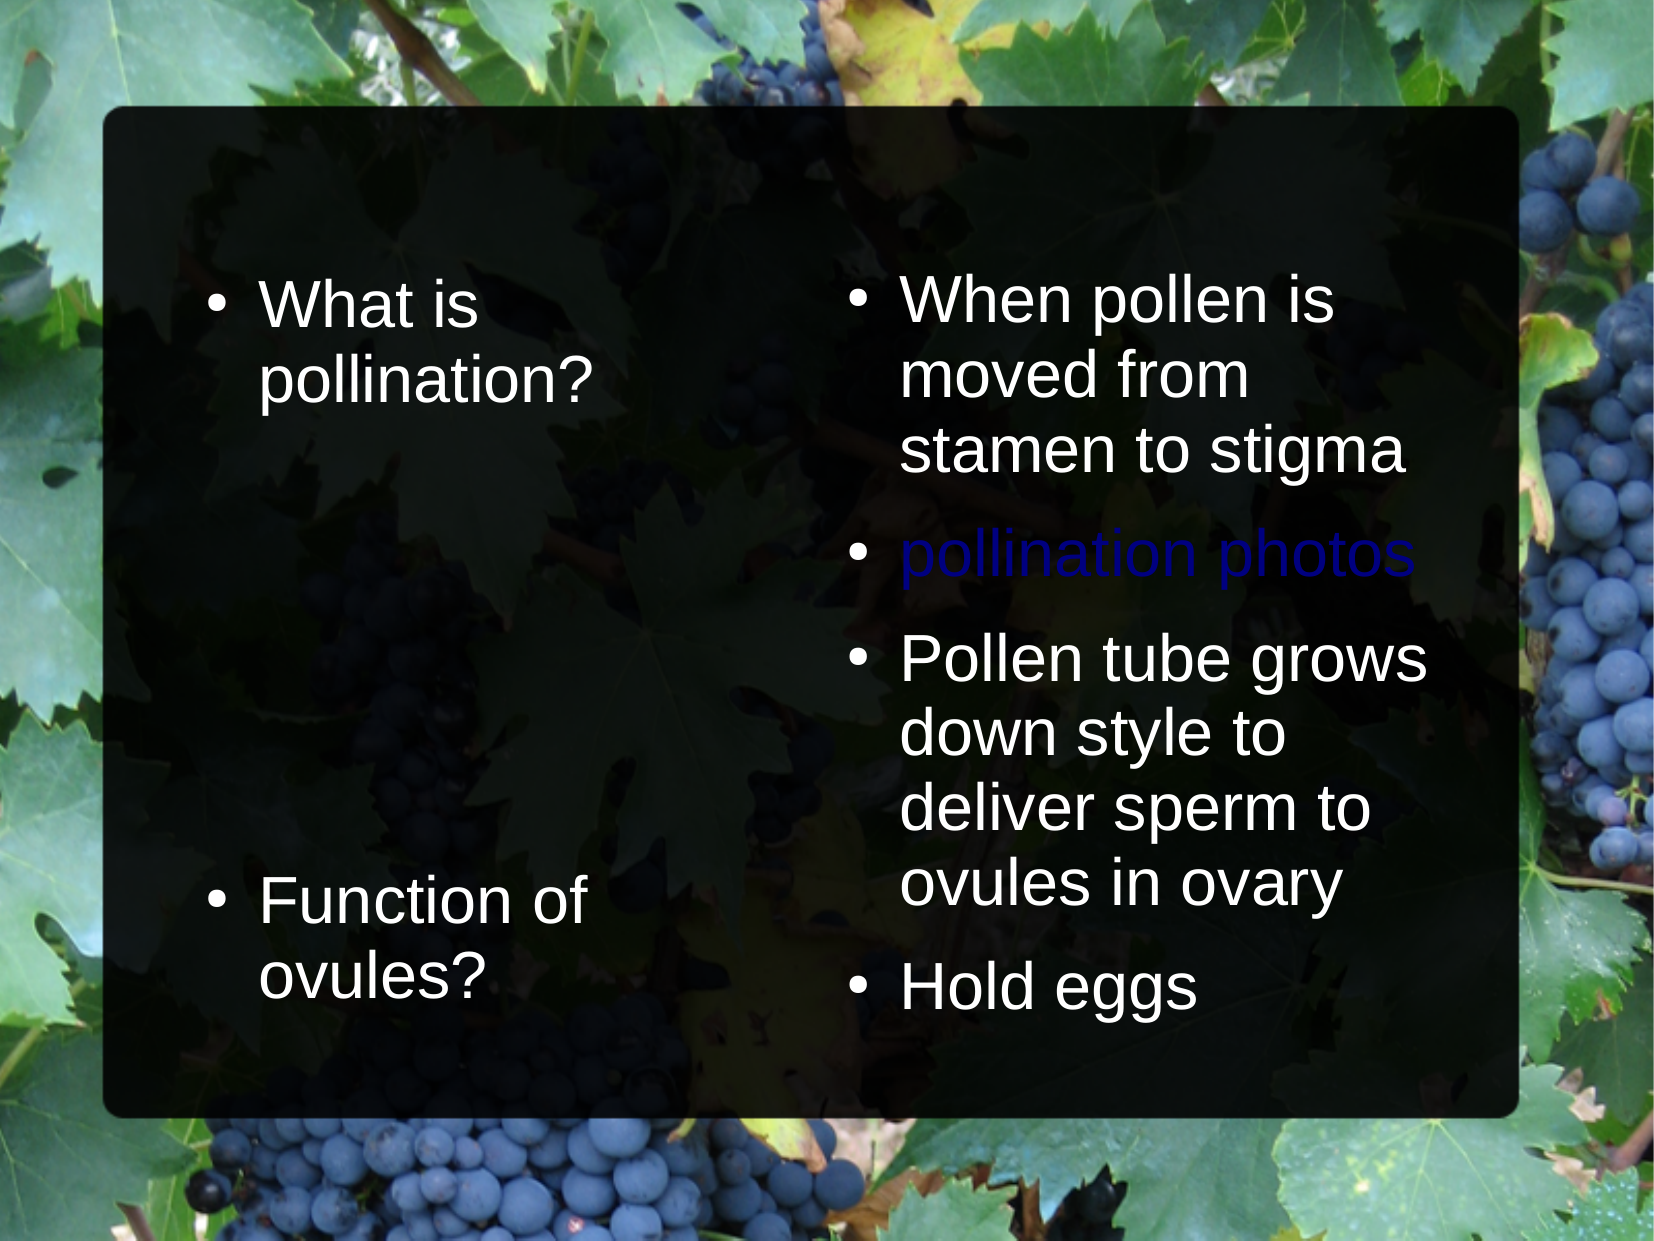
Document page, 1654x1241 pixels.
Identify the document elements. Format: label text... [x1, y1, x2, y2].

list When pollen is moved from stamen to stigma pollination photos Pollen tube grows down style to deliver sperm to ovules in ovary Hold eggs [828, 262, 1463, 1024]
picture [0, 0, 1654, 1241]
list What is pollination? Function of ovules? [187, 266, 822, 1013]
